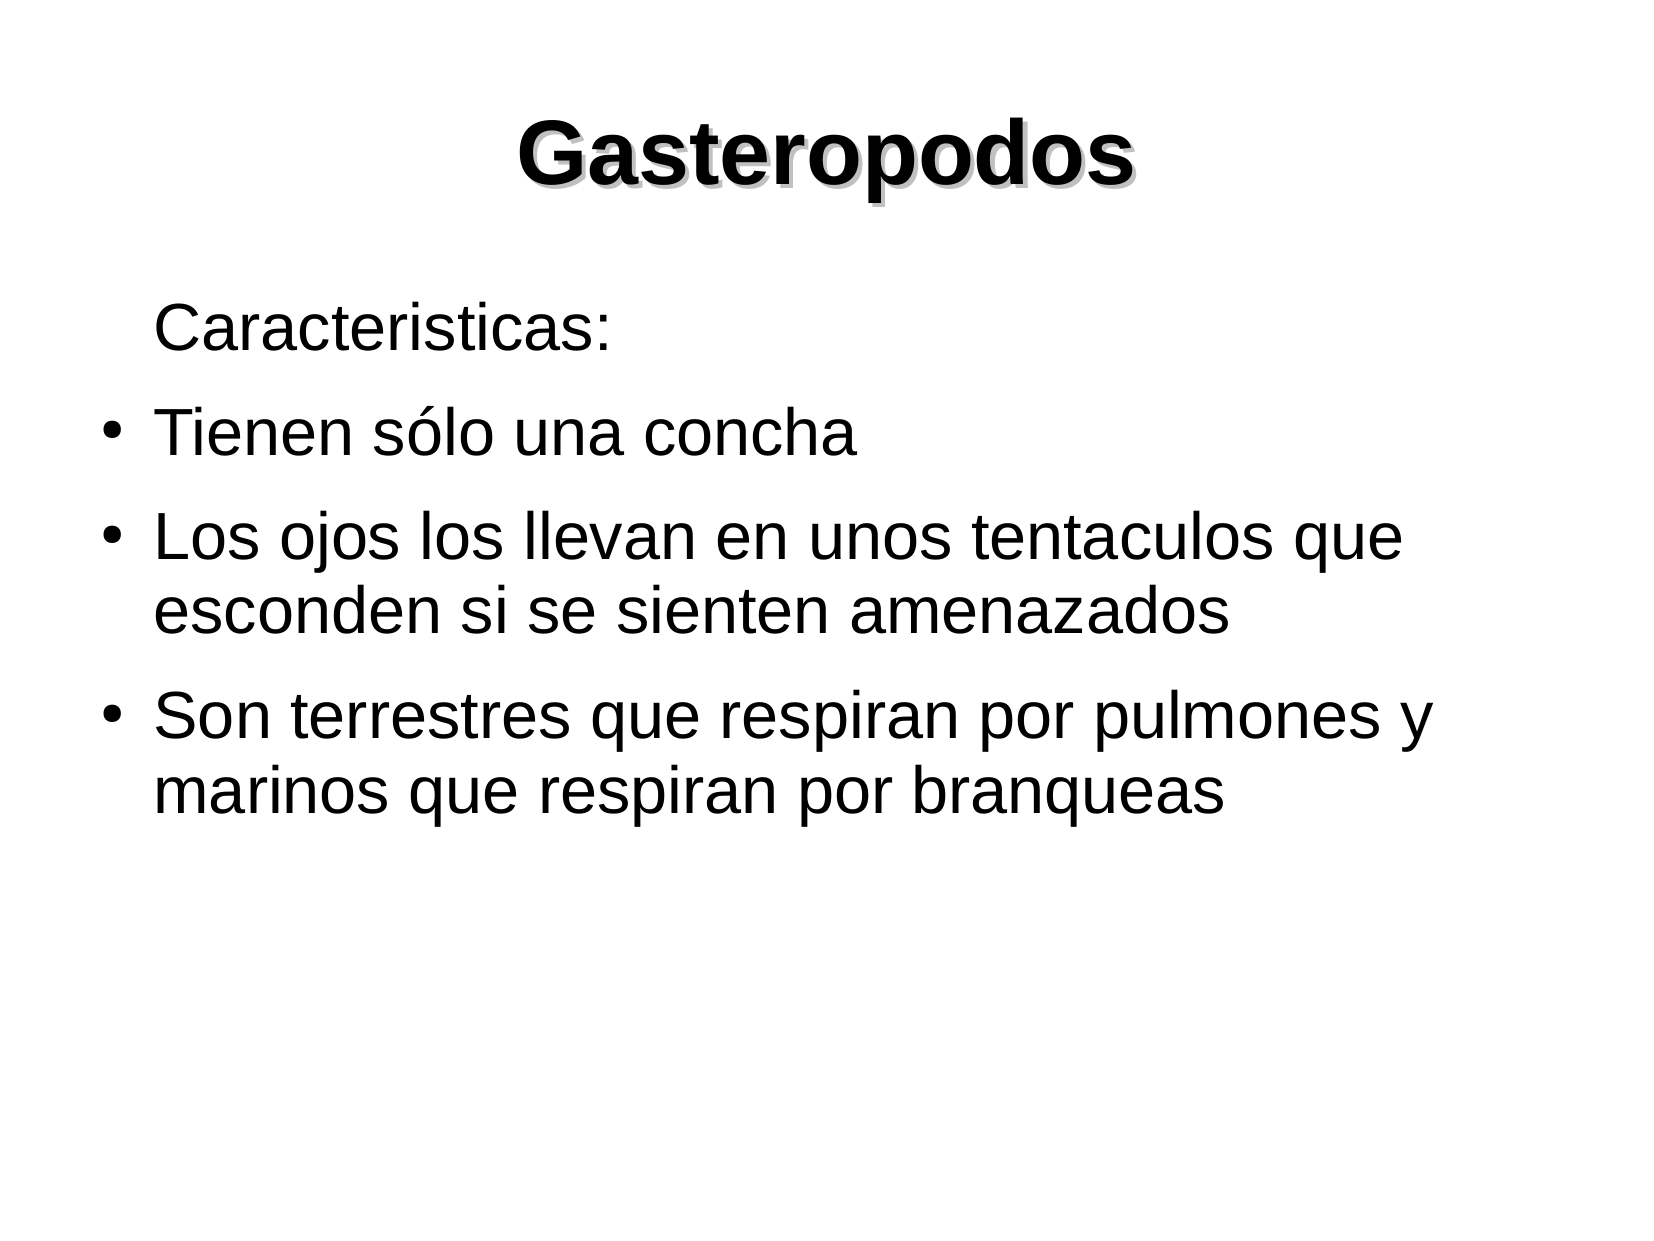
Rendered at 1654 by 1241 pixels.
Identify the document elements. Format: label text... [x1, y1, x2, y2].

title Gasteropodos [82, 49, 1571, 257]
list Caracteristicas: Tienen sólo una concha Los ojos los llevan en unos tentaculos que esconden si se sienten amenazados Son terrestres que respiran por pulmones y marinos que respiran por branqueas [82, 290, 1571, 1010]
